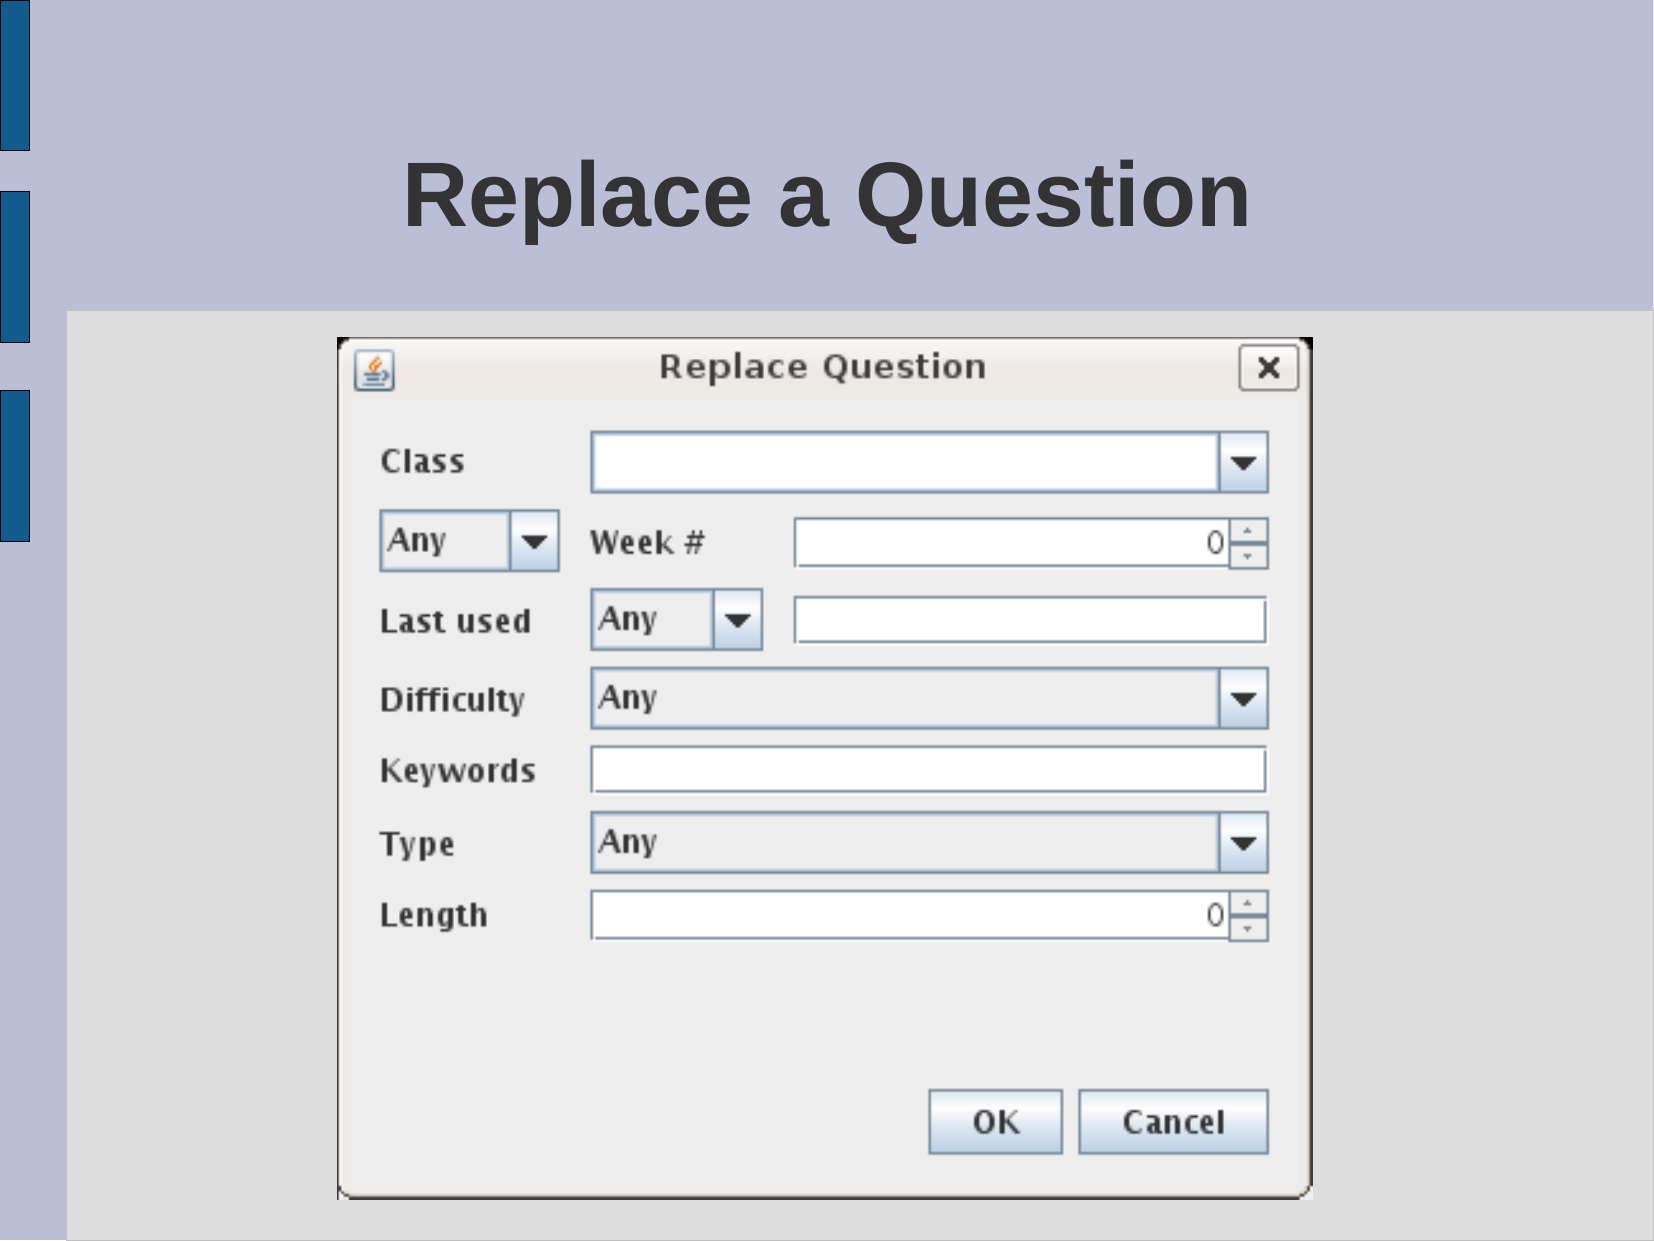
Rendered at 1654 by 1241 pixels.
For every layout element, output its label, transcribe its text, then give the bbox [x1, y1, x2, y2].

picture [337, 337, 1313, 1201]
title Replace a Question [121, 91, 1534, 299]
